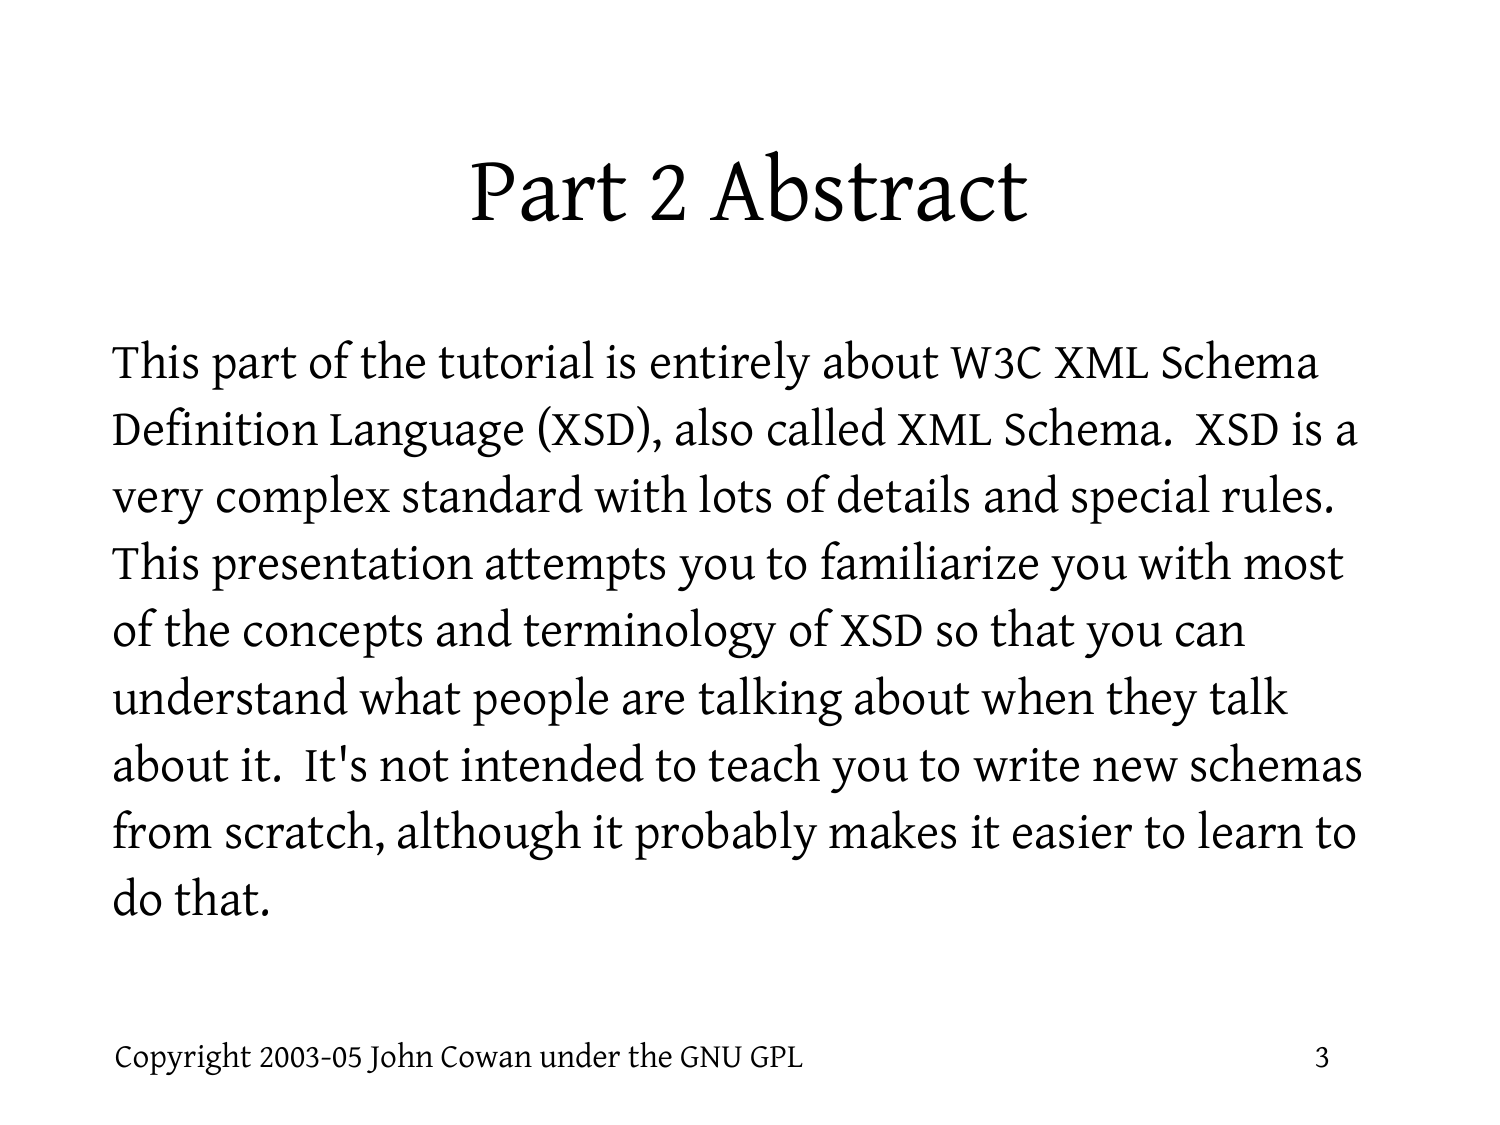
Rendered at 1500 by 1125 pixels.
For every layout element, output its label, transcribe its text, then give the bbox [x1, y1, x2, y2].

list This part of the tutorial is entirely about W3C XML Schema Definition Language (XSD), also called XML Schema. XSD is a very complex standard with lots of details and special rules. This presentation attempts you to familiarize you with most of the concepts and terminology of XSD so that you can understand what people are talking about when they talk about it. It's not intended to teach you to write new schemas from scratch, although it probably makes it easier to learn to do that. [112, 324, 1387, 1000]
title Part 2 Abstract [112, 62, 1387, 324]
